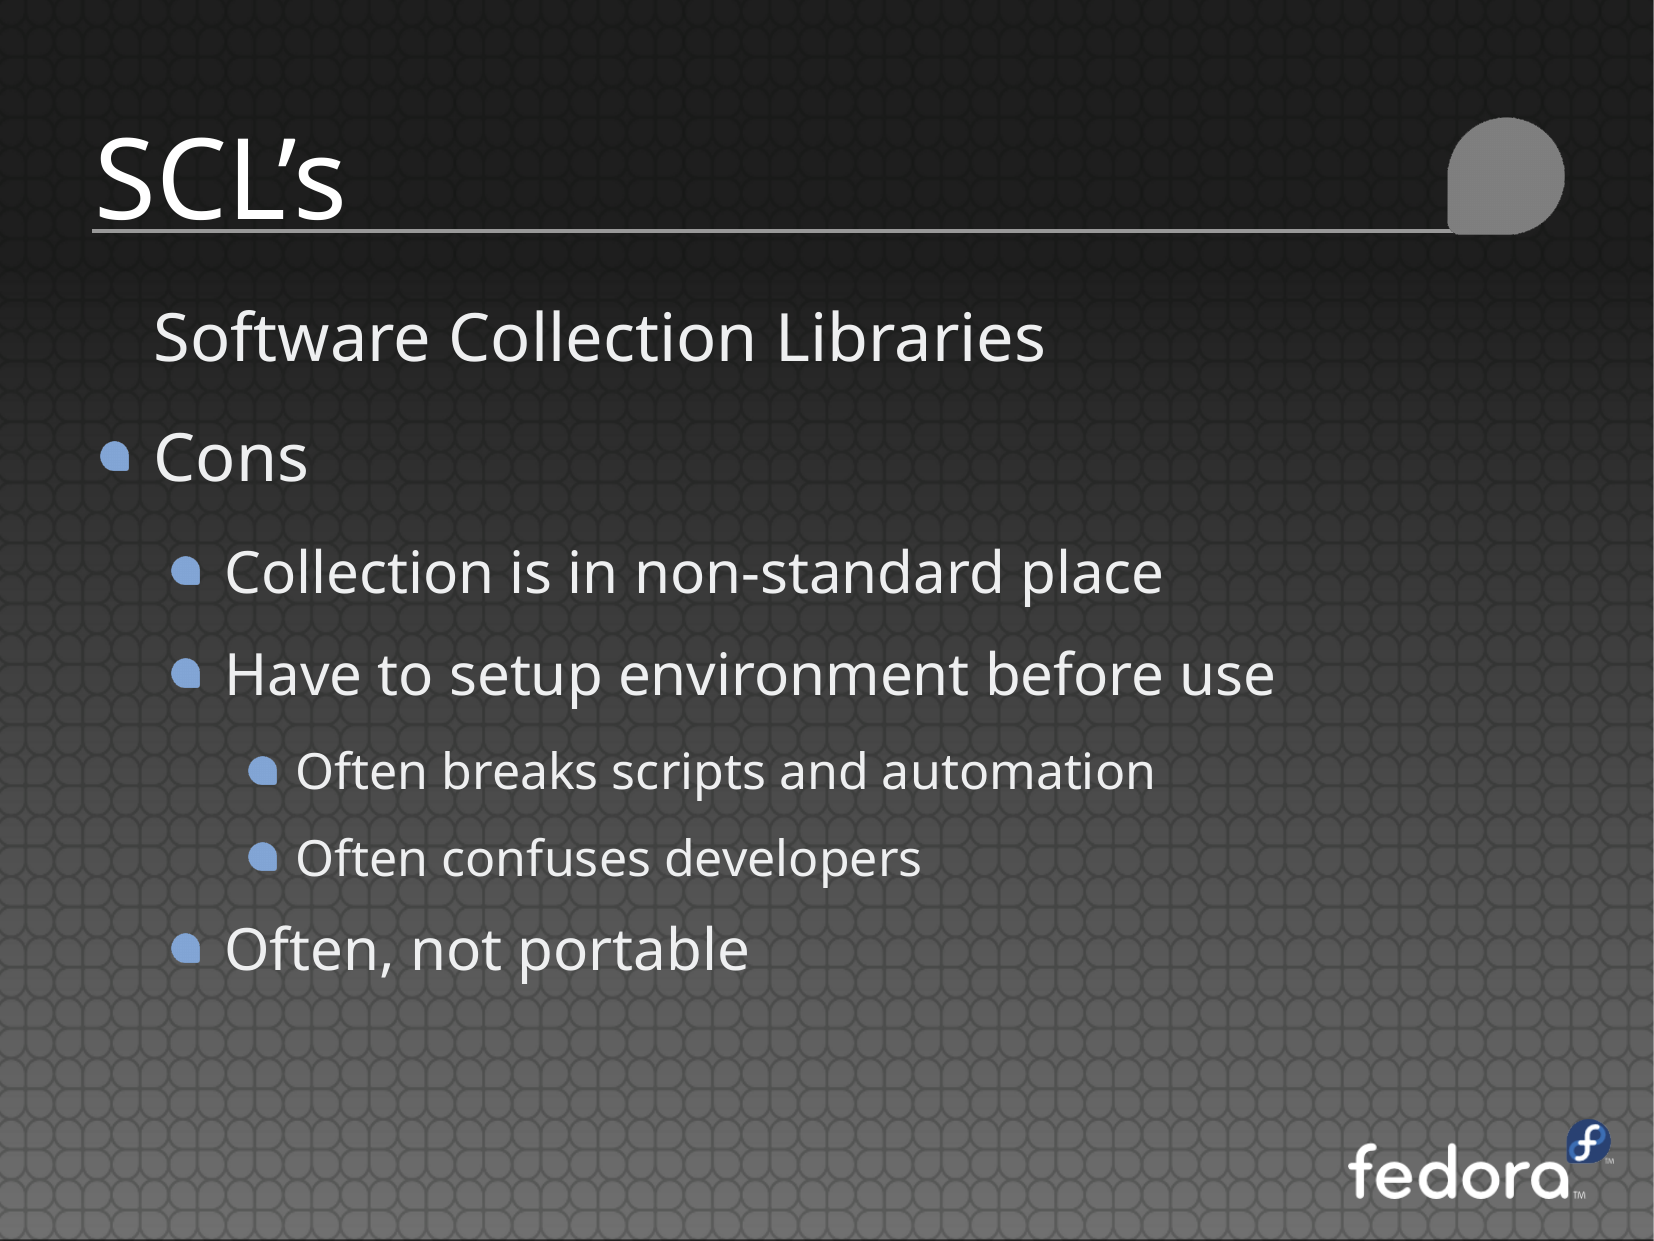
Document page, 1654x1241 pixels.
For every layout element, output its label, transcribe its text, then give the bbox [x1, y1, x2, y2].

list Software Collection Libraries Cons Collection is in non-standard place Have to setup environment before use Often breaks scripts and automation Often confuses developers Often, not portable [82, 290, 1571, 1094]
title SCL’s [94, 100, 1426, 251]
picture [0, 0, 1654, 1241]
